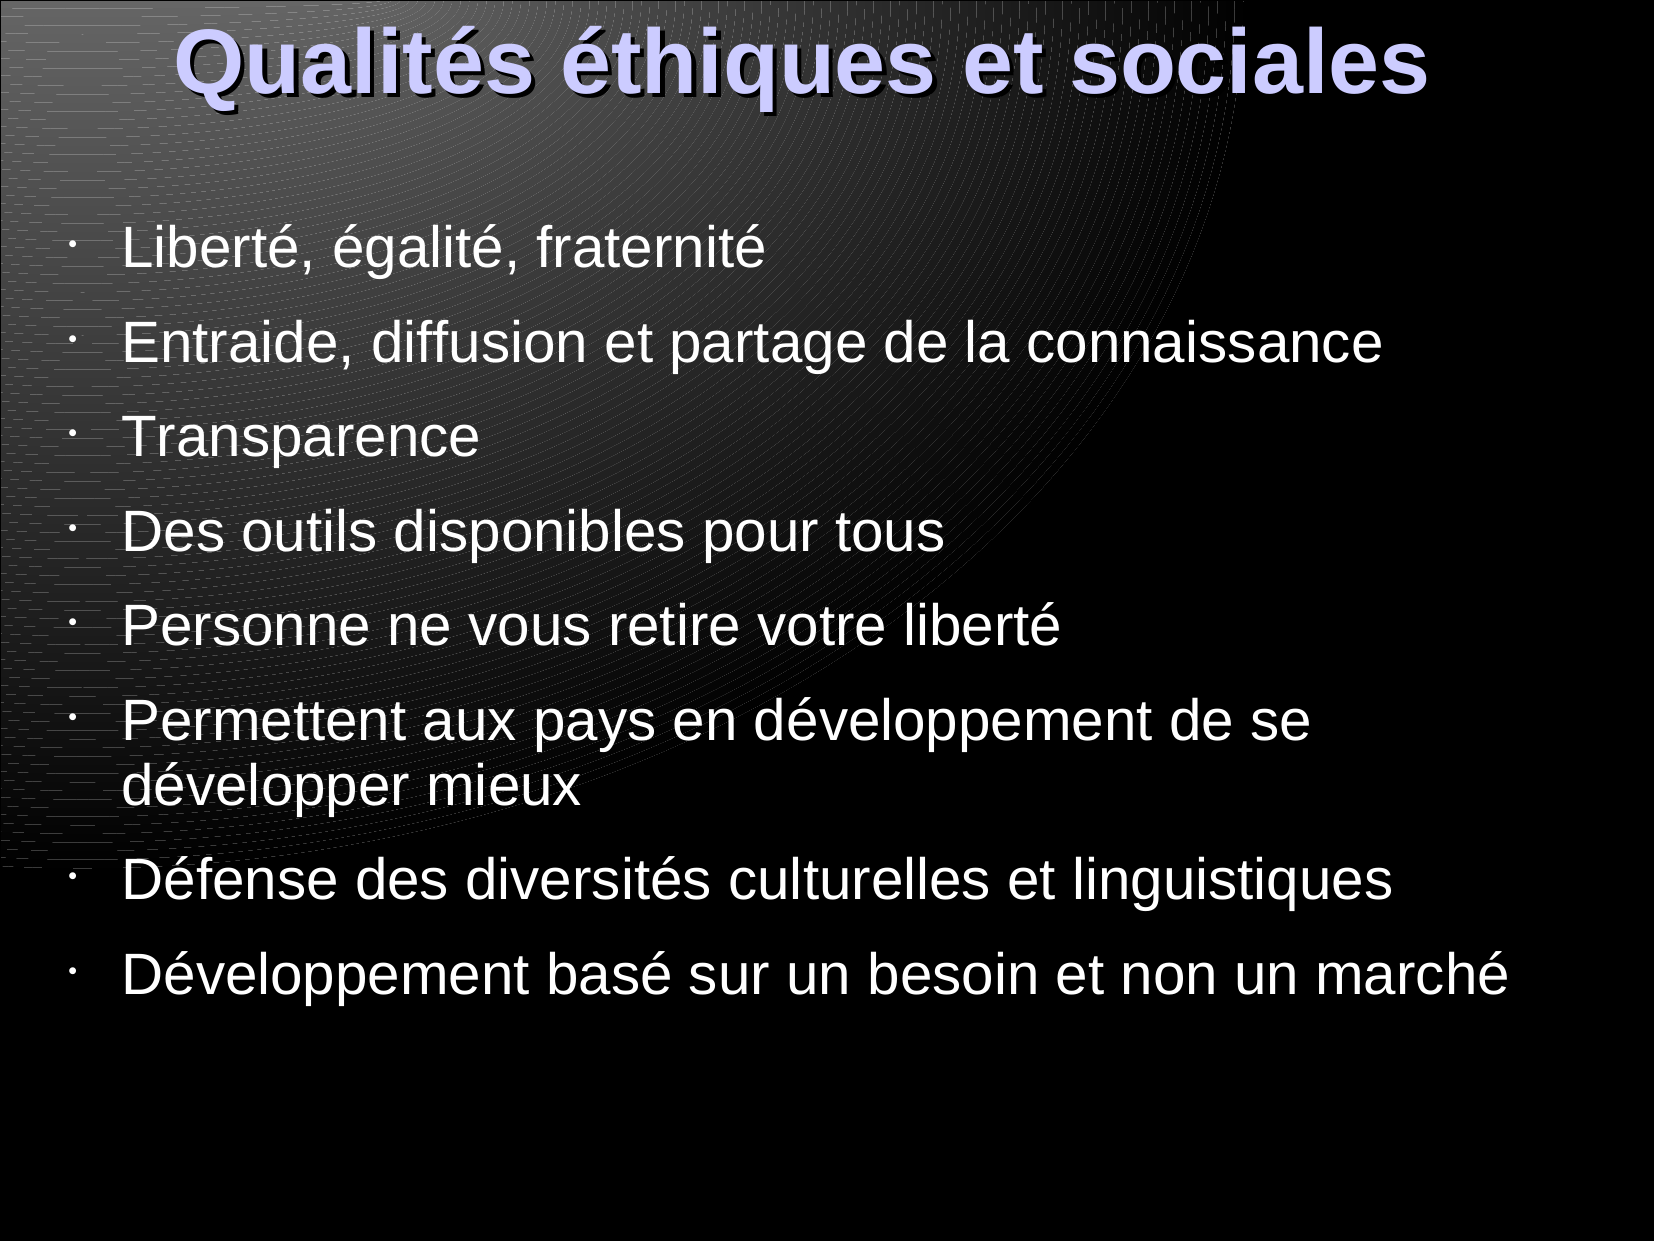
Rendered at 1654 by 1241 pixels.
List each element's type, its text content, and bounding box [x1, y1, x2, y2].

list Liberté, égalité, fraternité Entraide, diffusion et partage de la connaissance Transparence Des outils disponibles pour tous Personne ne vous retire votre liberté Permettent aux pays en développement de se développer mieux Défense des diversités culturelles et linguistiques Développement basé sur un besoin et non un marché [50, 214, 1595, 1058]
title Qualités éthiques et sociales [59, 5, 1548, 119]
